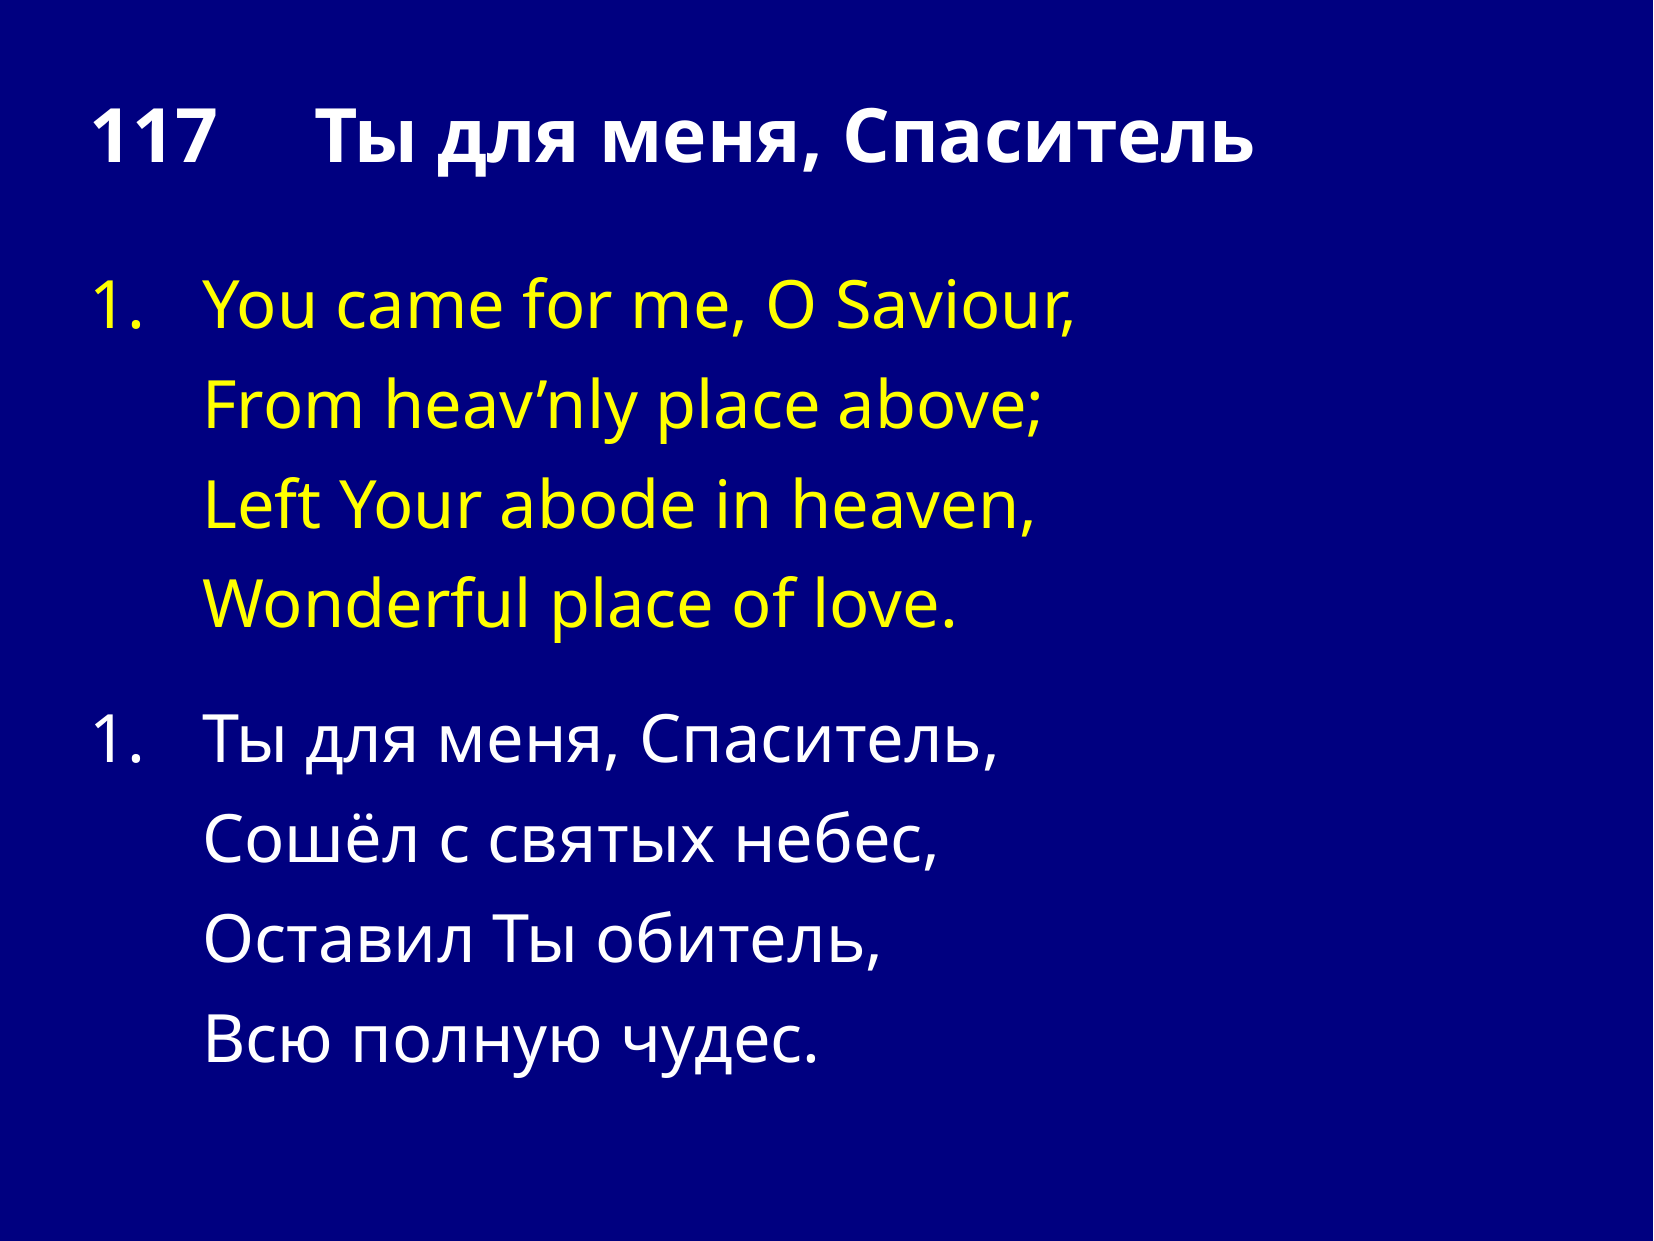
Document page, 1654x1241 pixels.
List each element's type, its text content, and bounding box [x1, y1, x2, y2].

text_box 117 Ты для меня, Спаситель [75, 75, 1576, 188]
text_box 1. Ты для меня, Спаситель, Сошёл с святых небес, Оставил Ты обитель, Всю полную чудес. [75, 675, 1576, 1163]
text_box 1. You came for me, O Saviour, From heav’nly place above; Left Your abode in heaven, Wonderful place of love. [75, 188, 1576, 638]
